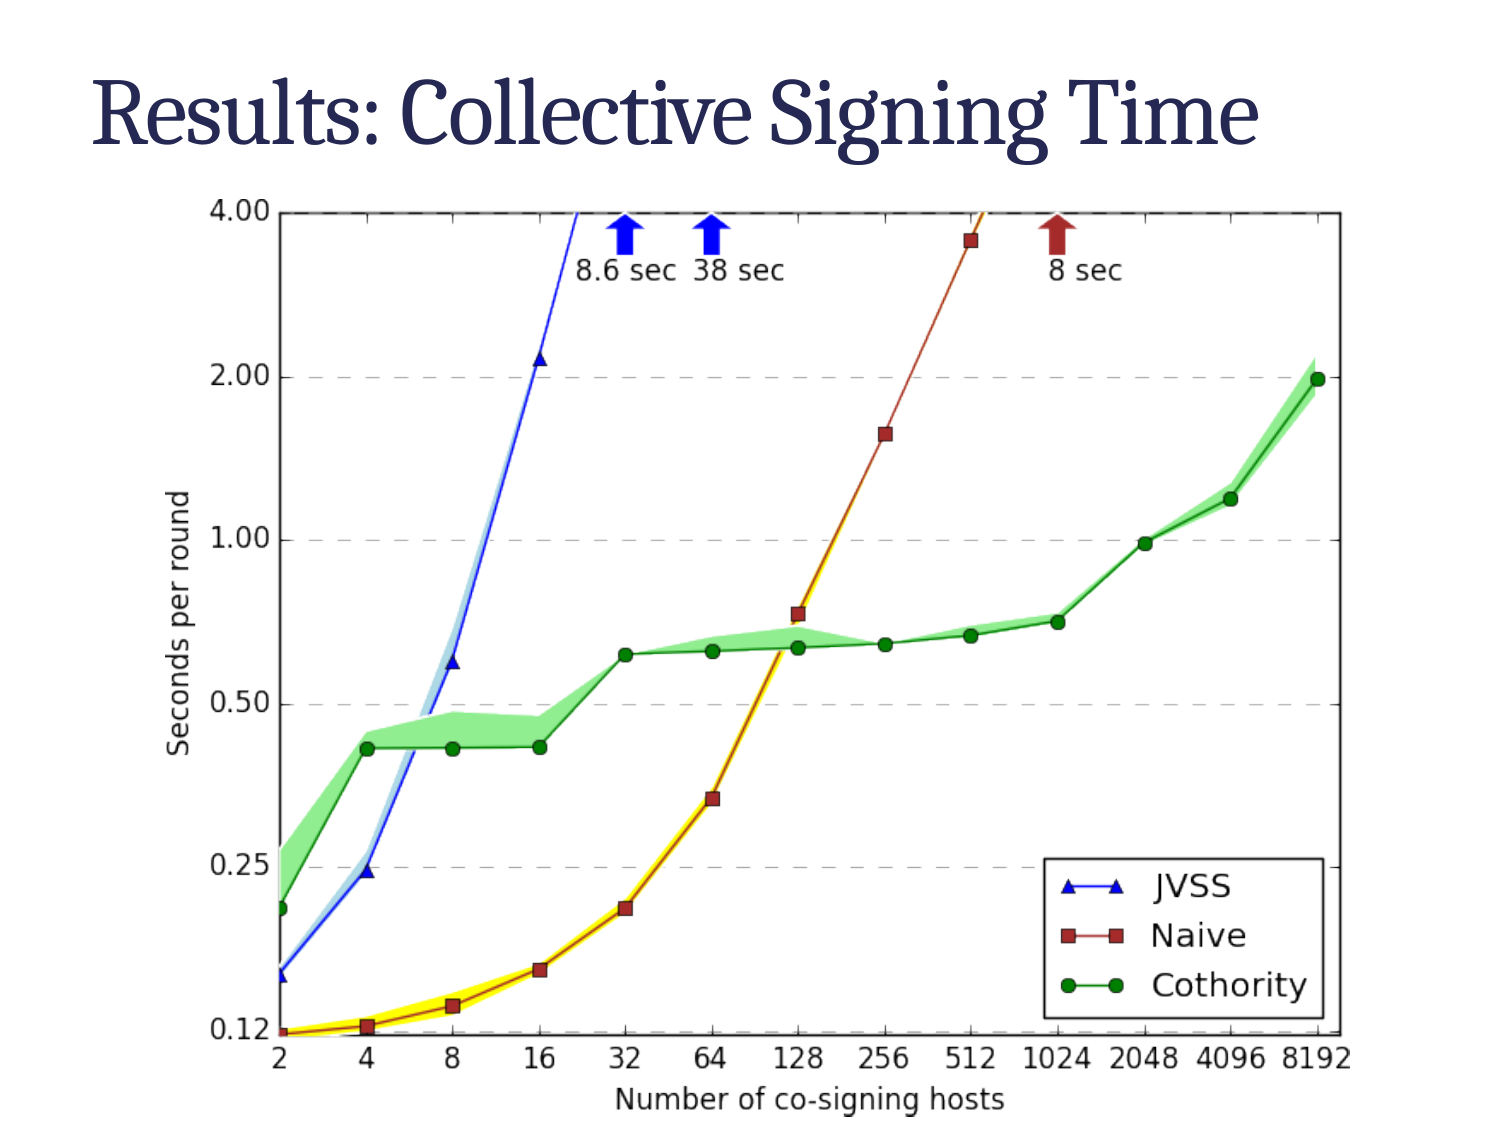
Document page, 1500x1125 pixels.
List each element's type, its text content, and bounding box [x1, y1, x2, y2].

title Results: Collective Signing Time [75, 12, 1426, 200]
picture [165, 199, 1350, 1117]
